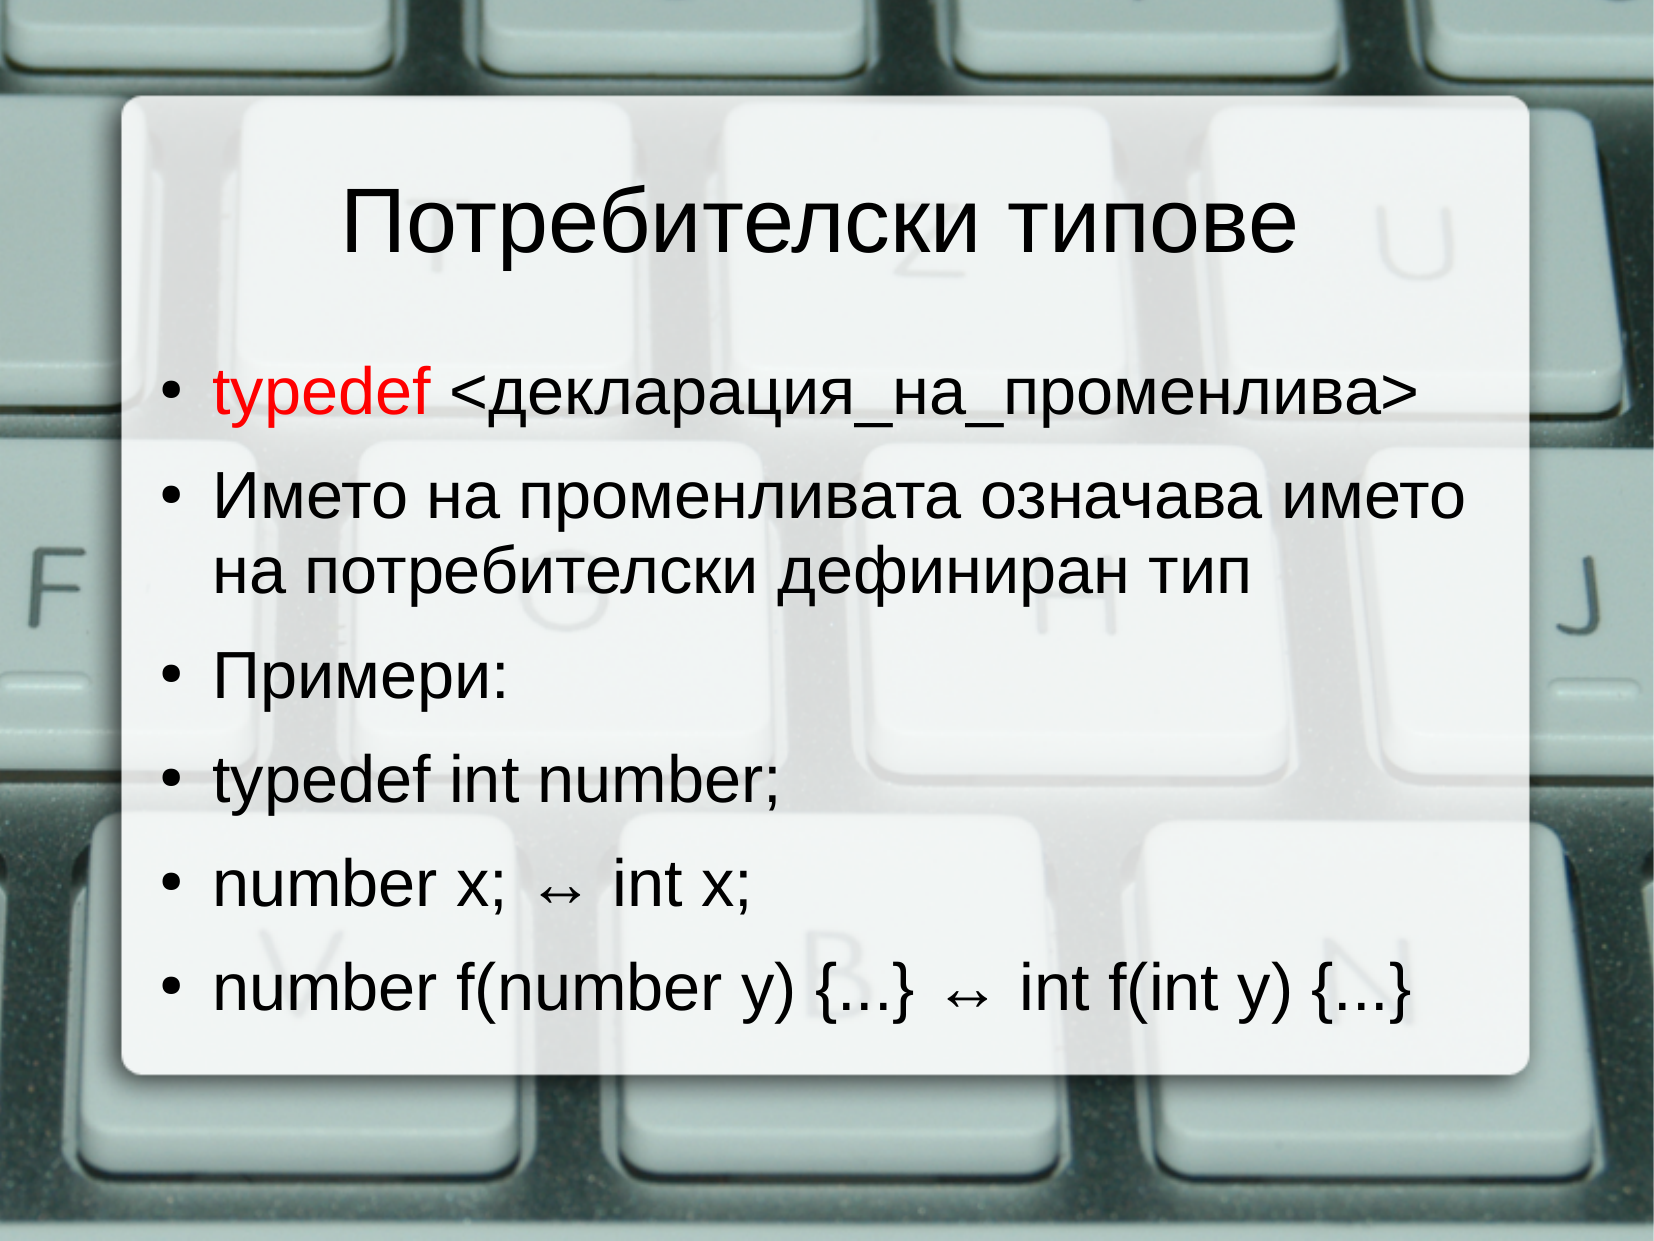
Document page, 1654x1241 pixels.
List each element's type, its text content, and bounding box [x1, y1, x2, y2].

picture [0, 0, 1654, 1241]
list typedef <декларация_на_променлива> Името на променливата означава името на потребителски дефиниран тип Примери: typedef int number; number x; ↔ int x; number f(number y) {...} ↔ int f(int y) {...} [141, 354, 1501, 1074]
title Потребителски типове [135, 117, 1506, 325]
